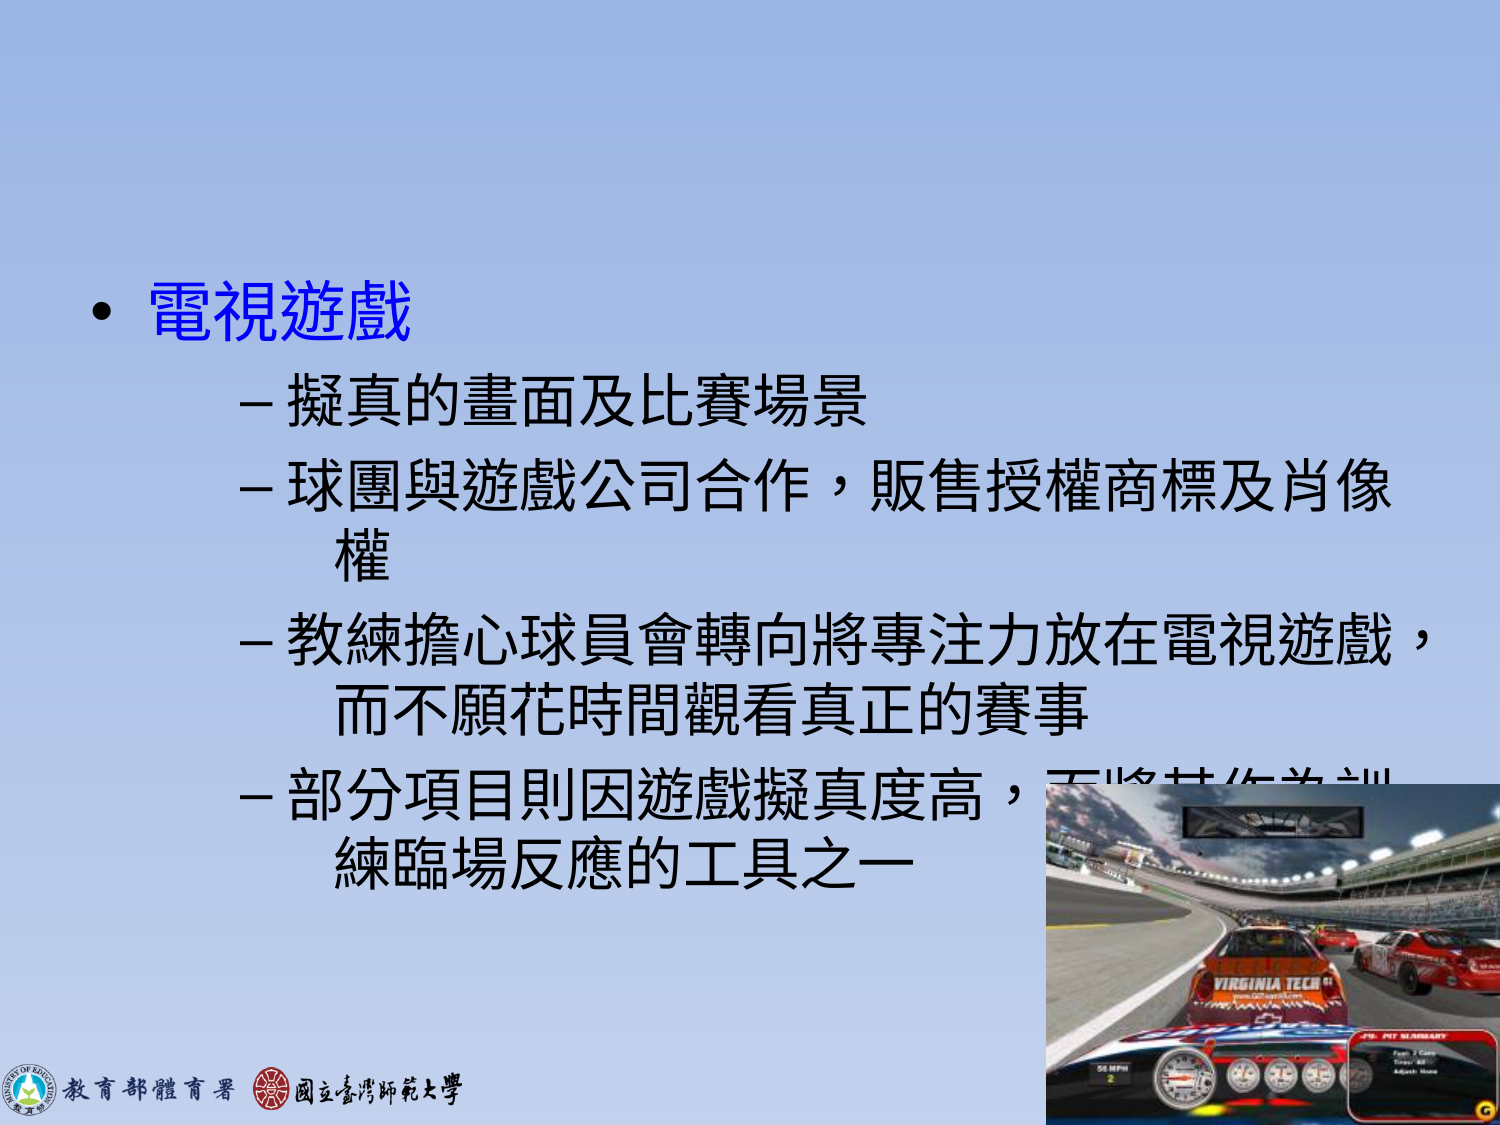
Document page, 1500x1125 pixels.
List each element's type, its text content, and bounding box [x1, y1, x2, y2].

list 電視遊戲 擬真的畫面及比賽場景 球團與遊戲公司合作，販售授權商標及肖像權 教練擔心球員會轉向將專注力放在電視遊戲，而不願花時間觀看真正的賽事 部分項目則因遊戲擬真度高，而將其作為訓練臨場反應的工具之一 [75, 262, 1426, 1005]
picture [1046, 784, 1500, 1125]
